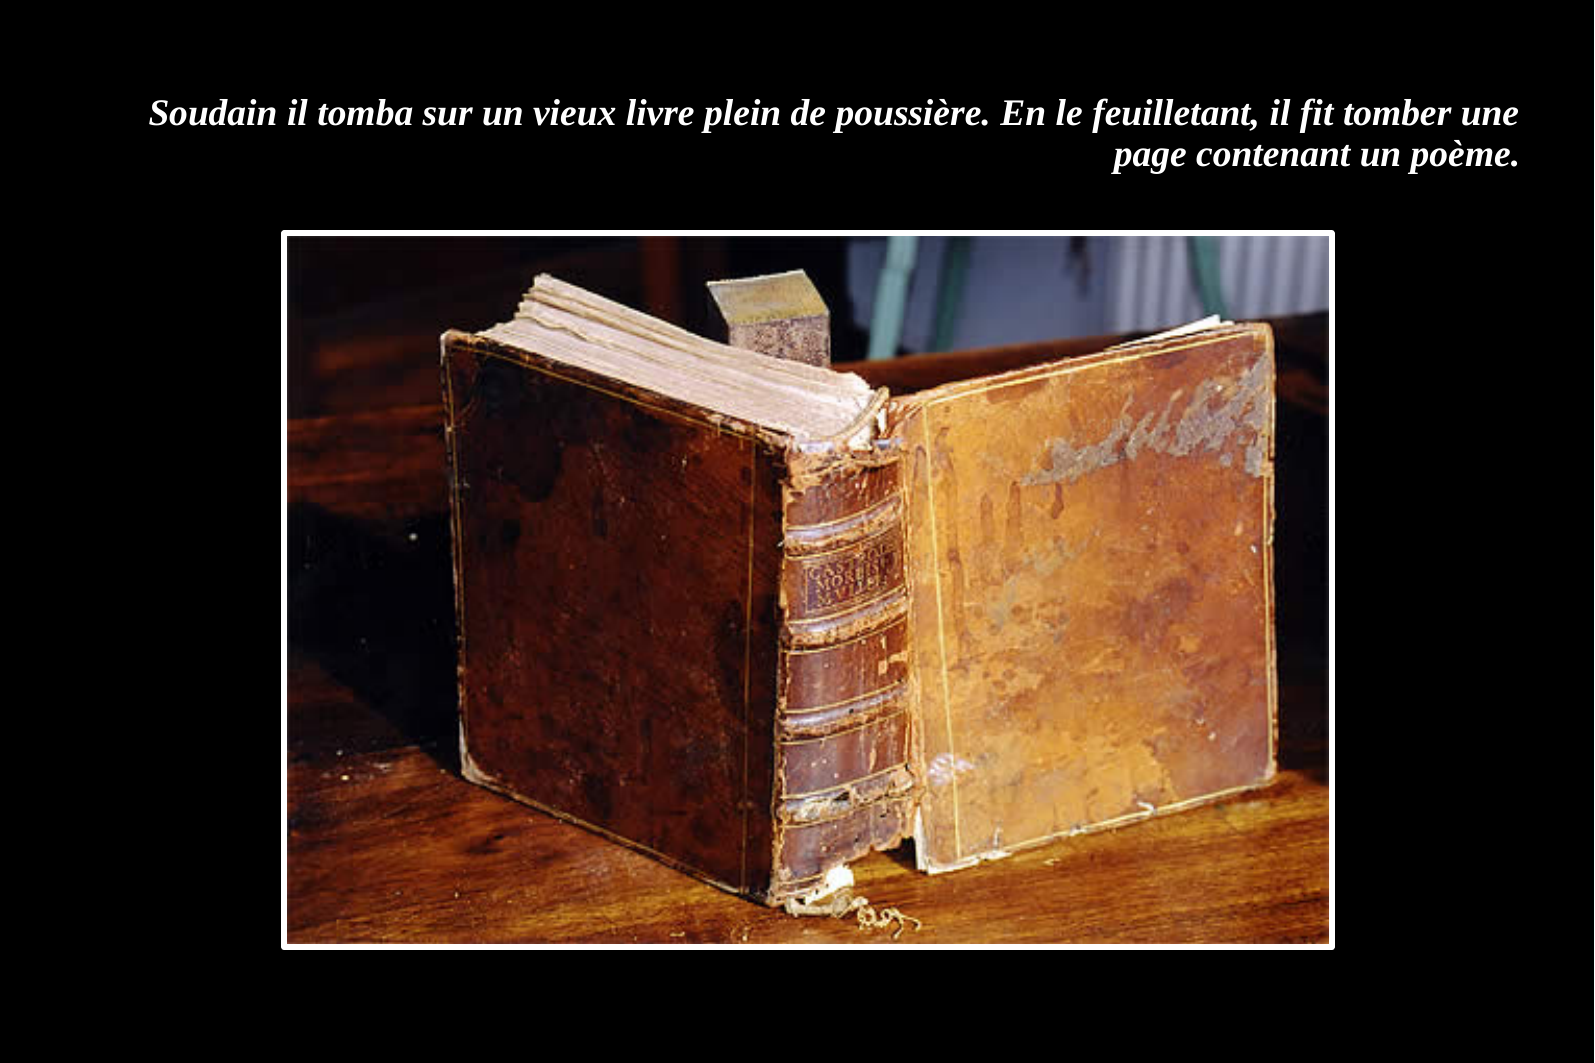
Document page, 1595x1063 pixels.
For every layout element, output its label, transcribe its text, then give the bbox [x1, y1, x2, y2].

text_box Soudain il tomba sur un vieux livre plein de poussière. En le feuilletant, il fit tomber une page contenant un poème. [88, 84, 1536, 229]
picture [287, 236, 1329, 945]
